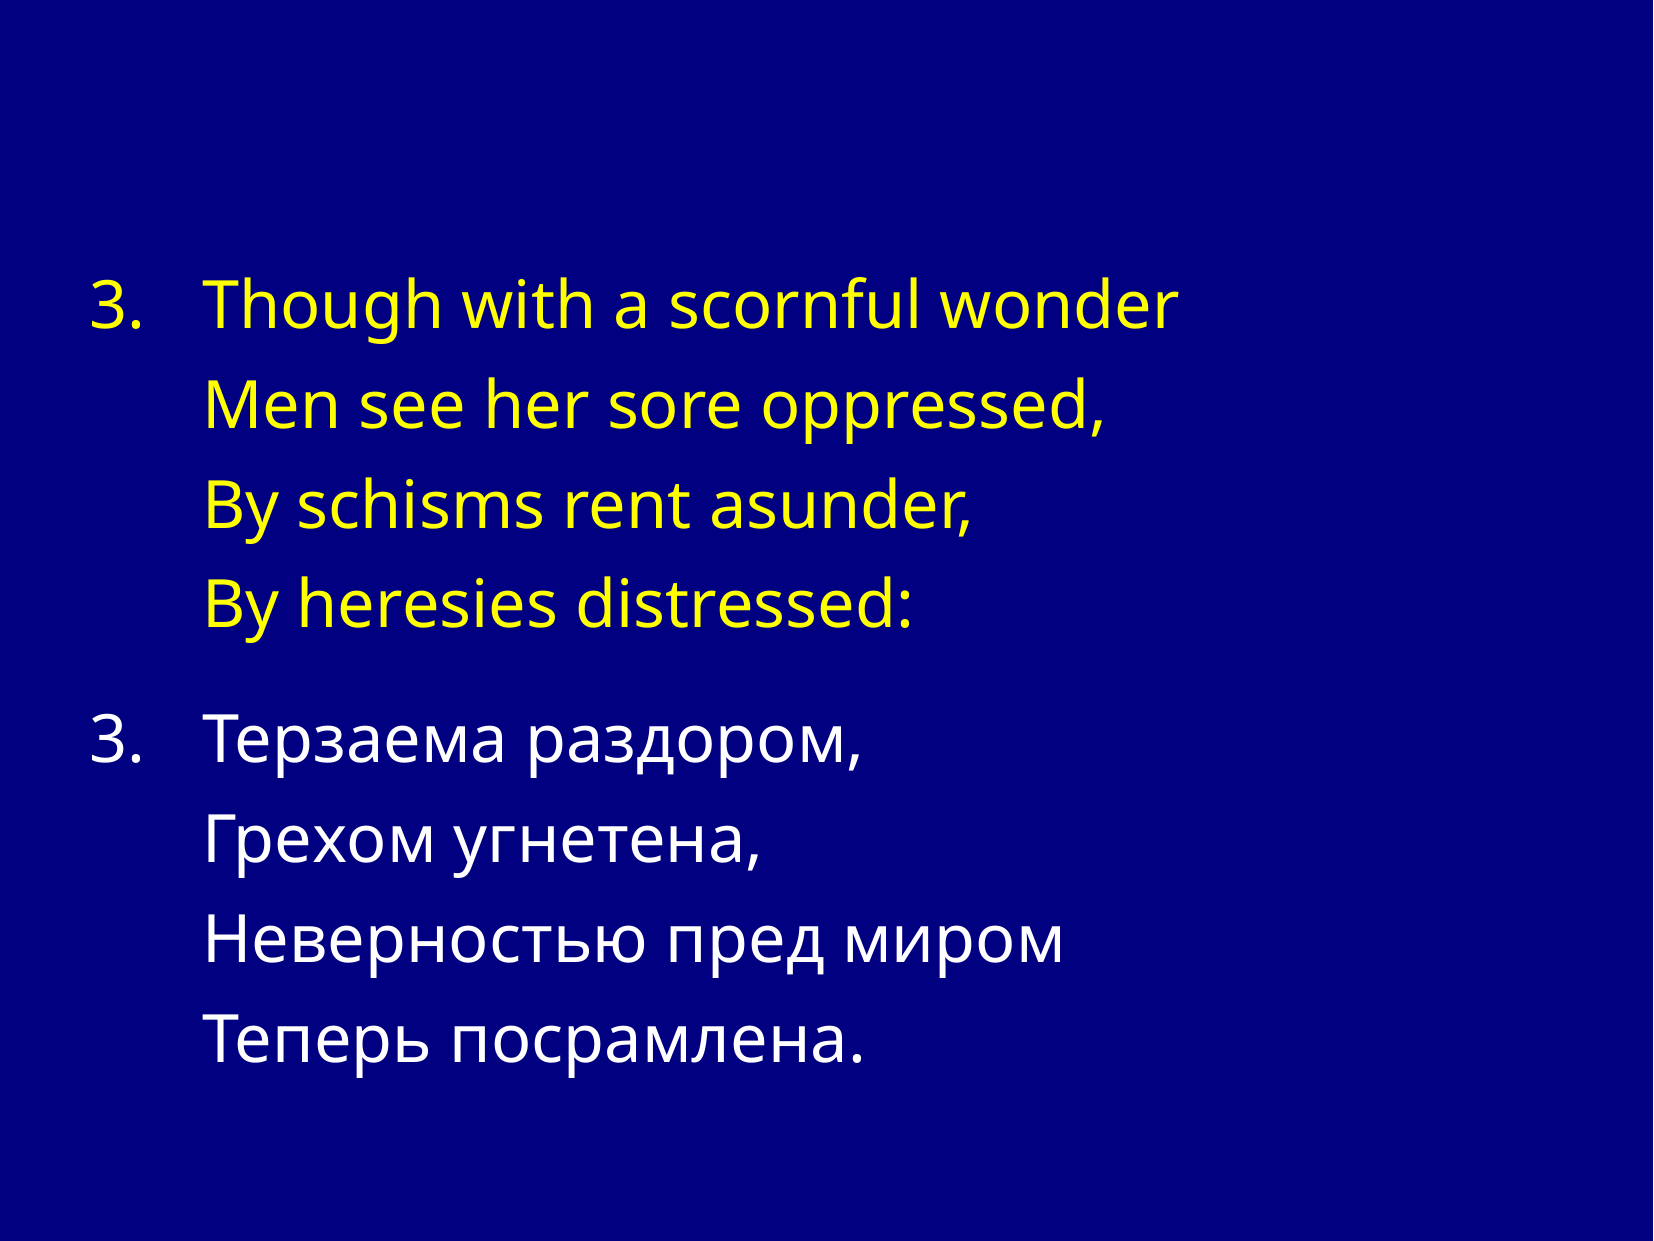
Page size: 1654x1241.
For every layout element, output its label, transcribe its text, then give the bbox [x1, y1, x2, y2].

text_box 3. Though with a scornful wonder Men see her sore oppressed, By schisms rent asunder, By heresies distressed: [75, 150, 1576, 638]
text_box 3. Терзаема раздором, Грехом угнетена, Неверностью пред миром Теперь посрамлена. [75, 675, 1576, 1163]
